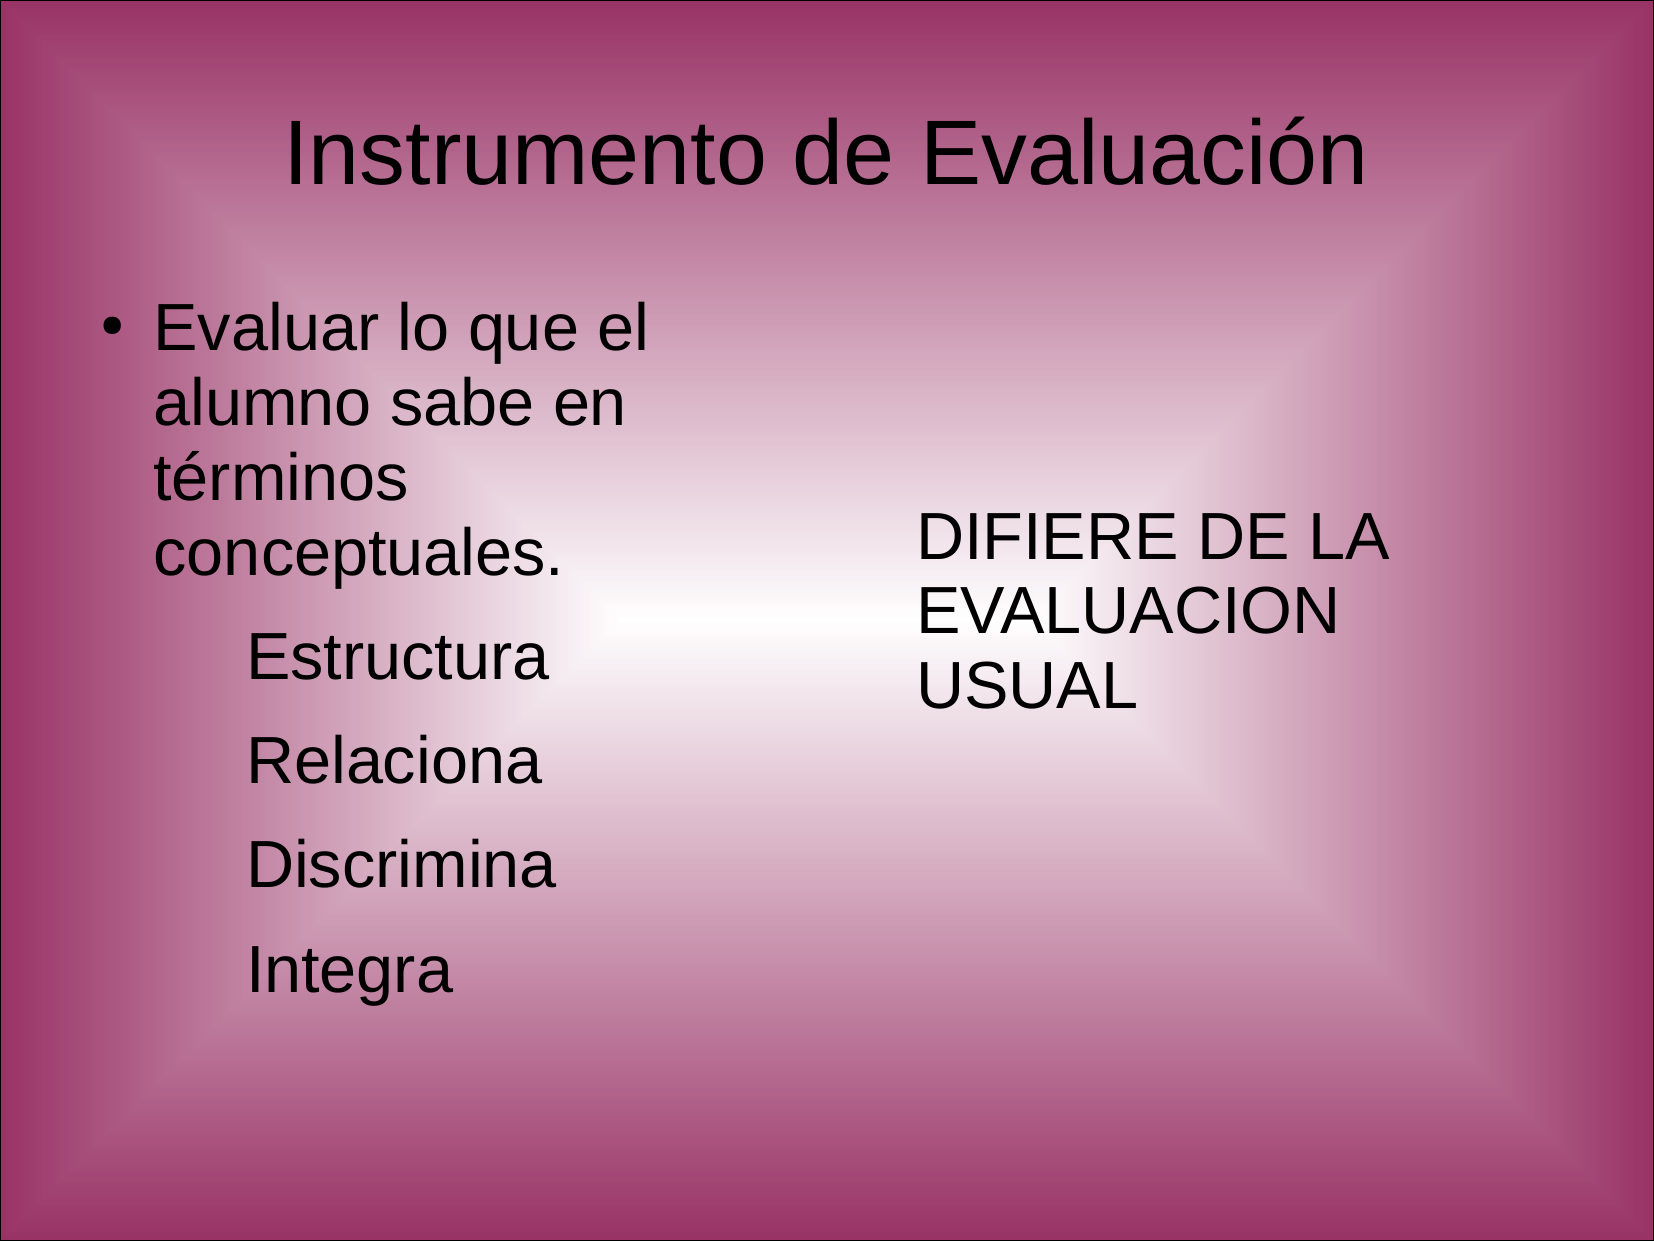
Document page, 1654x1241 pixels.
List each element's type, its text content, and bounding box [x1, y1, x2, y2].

text_box [0, 0, 1654, 1241]
list DIFIERE DE LA EVALUACION USUAL [845, 290, 1572, 1094]
list Evaluar lo que el alumno sabe en términos conceptuales. Estructura Relaciona Discrimina Integra [82, 290, 809, 1241]
title Instrumento de Evaluación [82, 49, 1571, 257]
